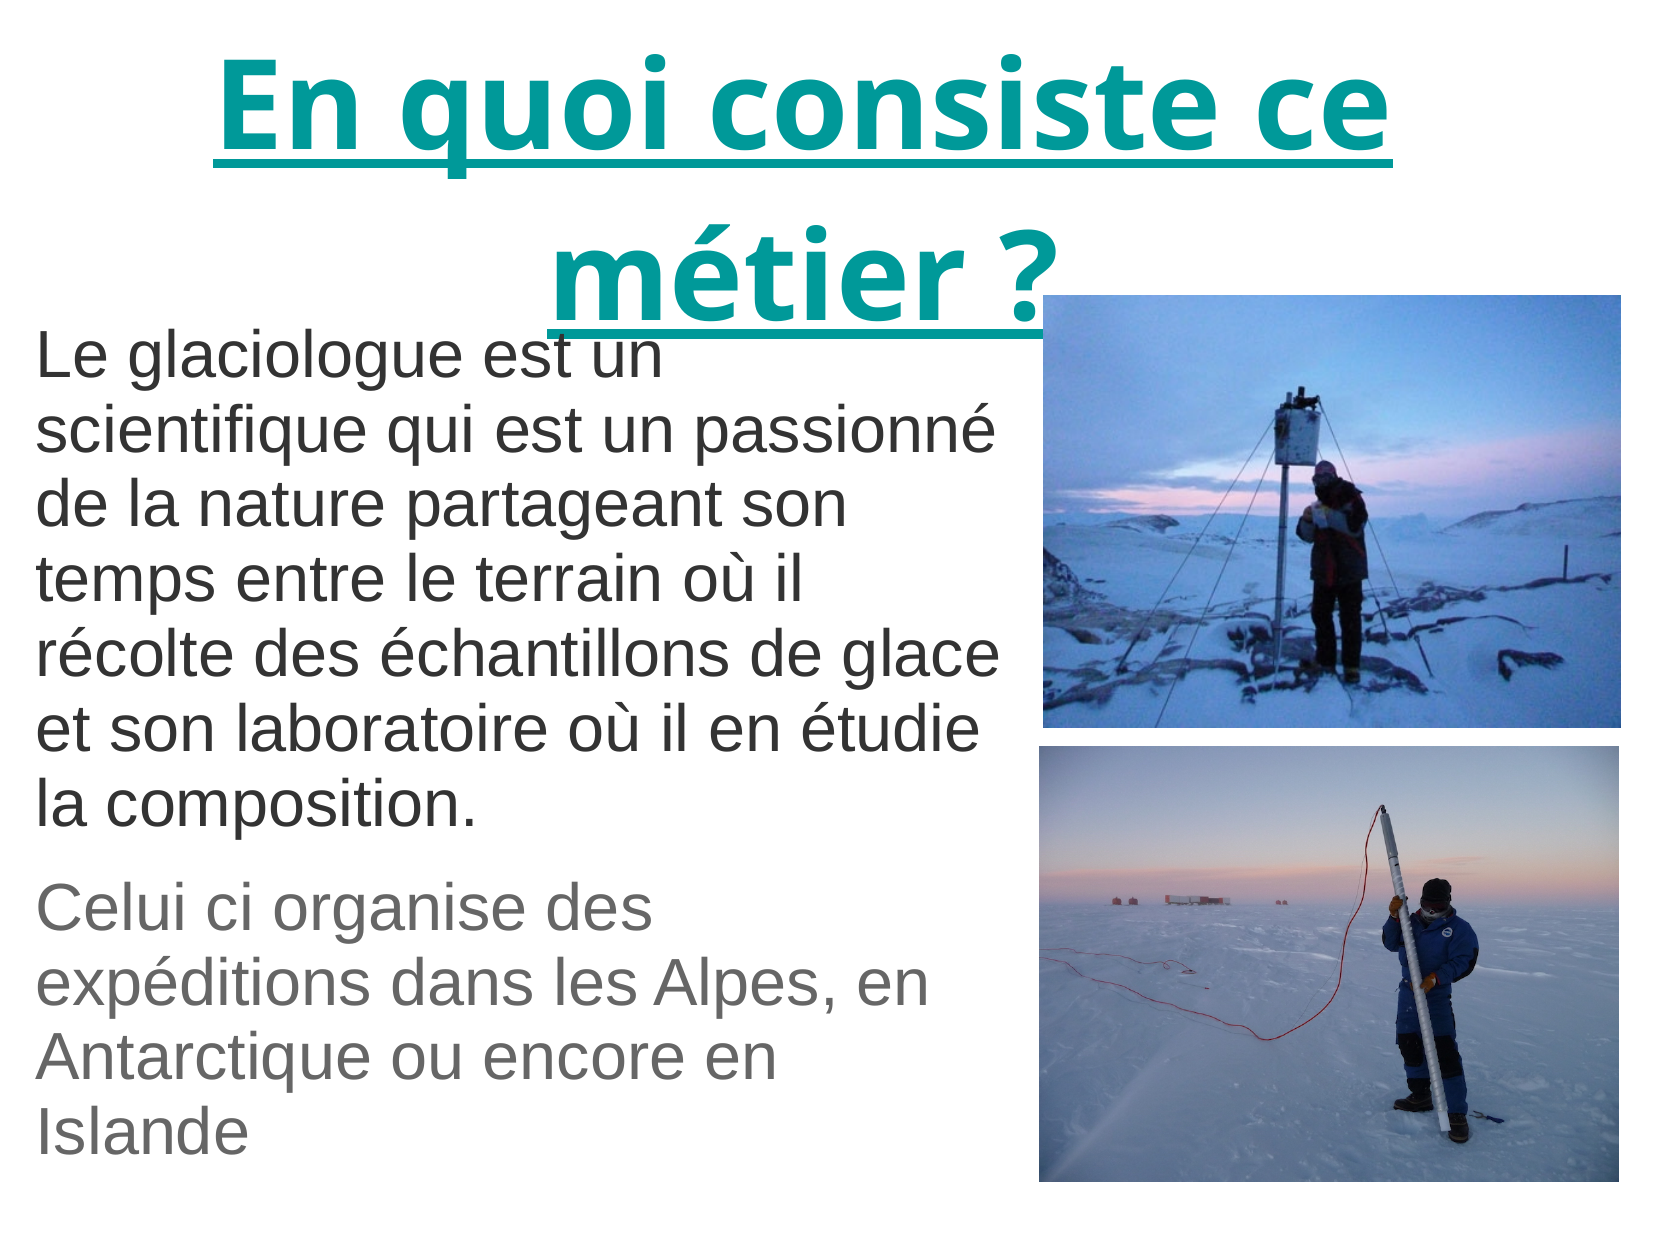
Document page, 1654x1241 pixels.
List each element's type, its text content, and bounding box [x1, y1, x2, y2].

picture [1043, 295, 1621, 728]
title En quoi consiste ce métier ? [59, 82, 1548, 290]
list Le glaciologue est un scientifique qui est un passionné de la nature partageant son temps entre le terrain où il récolte des échantillons de glace et son laboratoire où il en étudie la composition. Celui ci organise des expéditions dans les Alpes, en Antarctique ou encore en Islande [35, 212, 1004, 1216]
picture [1039, 746, 1619, 1182]
